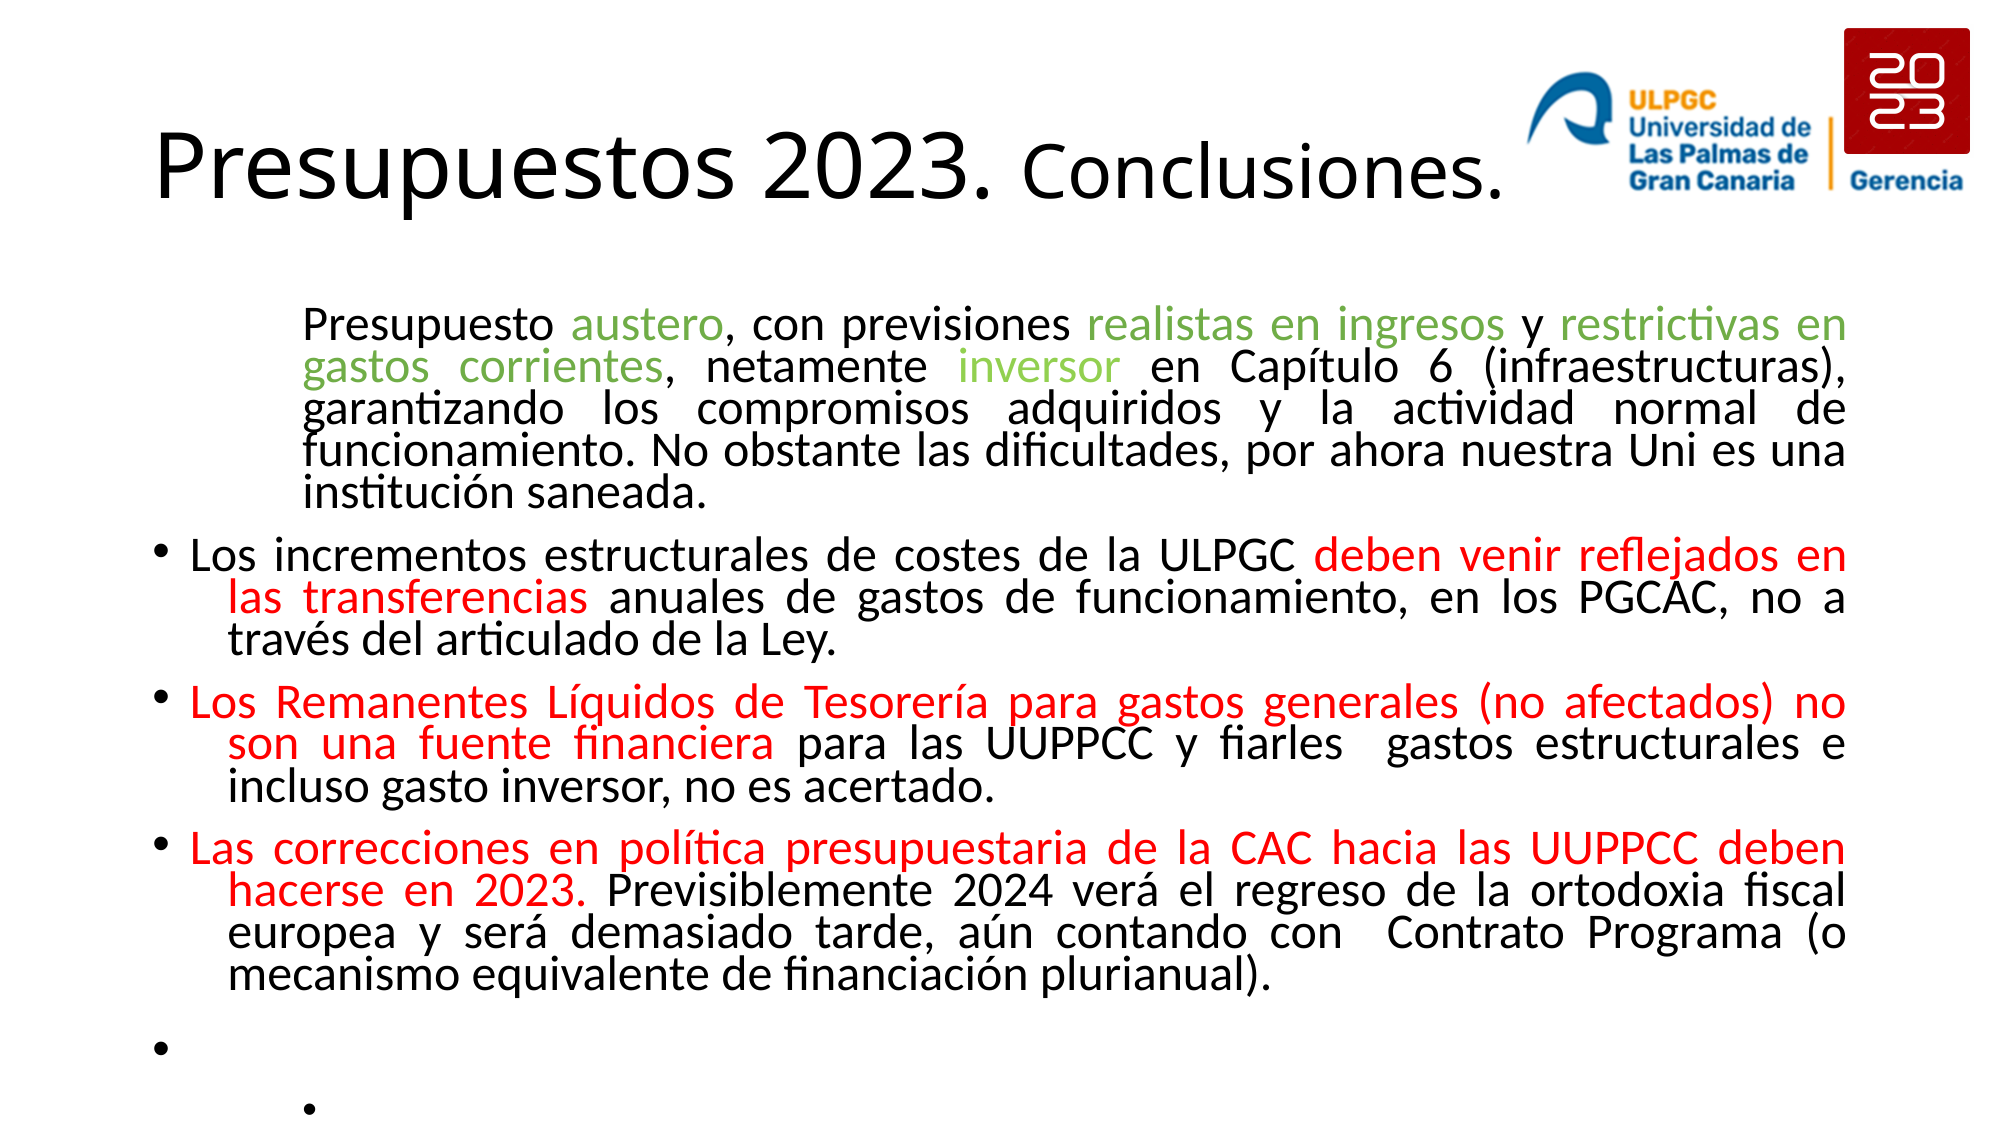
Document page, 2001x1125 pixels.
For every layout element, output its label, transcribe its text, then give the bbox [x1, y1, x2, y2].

list Presupuesto austero, con previsiones realistas en ingresos y restrictivas en gastos corrientes, netamente inversor en Capítulo 6 (infraestructuras), garantizando los compromisos adquiridos y la actividad normal de funcionamiento. No obstante las dificultades, por ahora nuestra Uni es una institución saneada. Los incrementos estructurales de costes de la ULPGC deben venir reflejados en las transferencias anuales de gastos de funcionamiento, en los PGCAC, no a través del articulado de la Ley. Los Remanentes Líquidos de Tesorería para gastos generales (no afectados) no son una fuente financiera para las UUPPCC y fiarles gastos estructurales e incluso gasto inversor, no es acertado. Las correcciones en política presupuestaria de la CAC hacia las UUPPCC deben hacerse en 2023. Previsiblemente 2024 verá el regreso de la ortodoxia fiscal europea y será demasiado tarde, aún contando con Contrato Programa (o mecanismo equivalente de financiación plurianual). [137, 299, 1863, 1014]
title Presupuestos 2023. Conclusiones. [137, 59, 1863, 278]
picture [1493, 24, 2000, 232]
